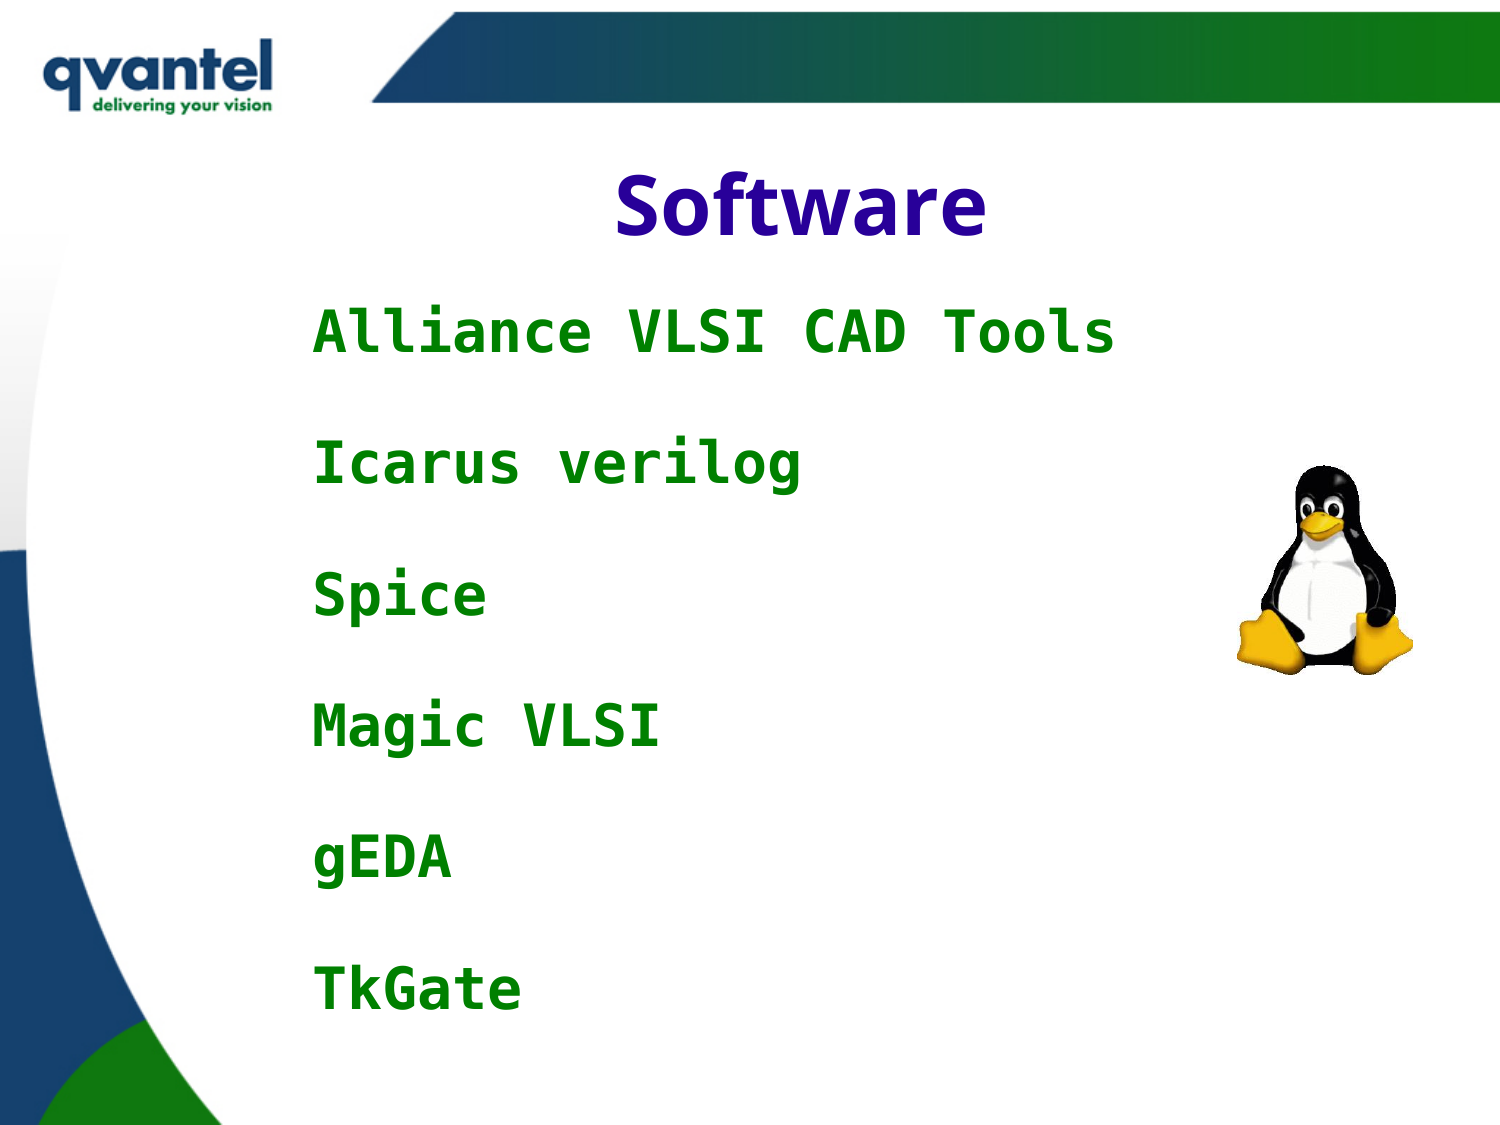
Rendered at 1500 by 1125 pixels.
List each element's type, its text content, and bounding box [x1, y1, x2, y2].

picture [0, 0, 1500, 1125]
text_box Alliance VLSI CAD Tools Icarus verilog Spice Magic VLSI gEDA TkGate [262, 224, 1313, 1051]
text_box Software [600, 140, 1088, 263]
